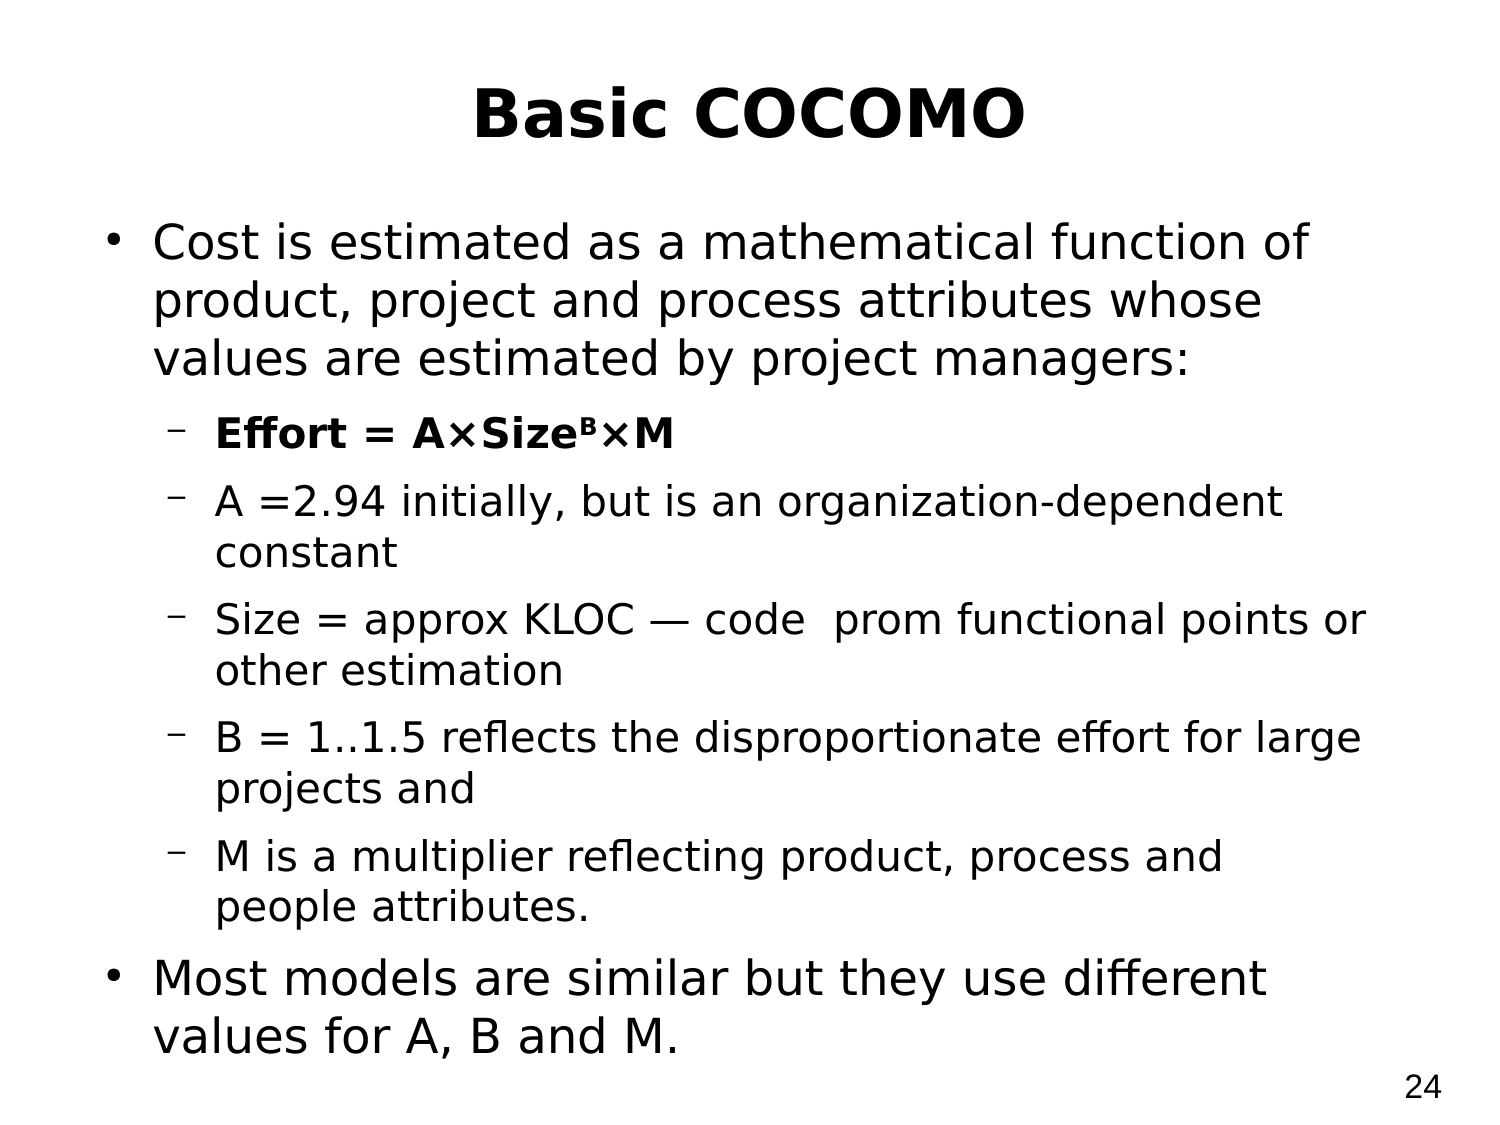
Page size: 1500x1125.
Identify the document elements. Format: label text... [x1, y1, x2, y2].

title Basic COCOMO [75, 44, 1425, 177]
list Cost is estimated as a mathematical function of product, project and process attributes whose values are estimated by project managers: Effort = A×SizeB×M A =2.94 initially, but is an organization-dependent constant Size = approx KLOC — code prom functional points or other estimation B = 1..1.5 reflects the disproportionate effort for large projects and M is a multiplier reflecting product, process and people attributes. Most models are similar but they use different values for A, B and M. [75, 204, 1395, 1075]
